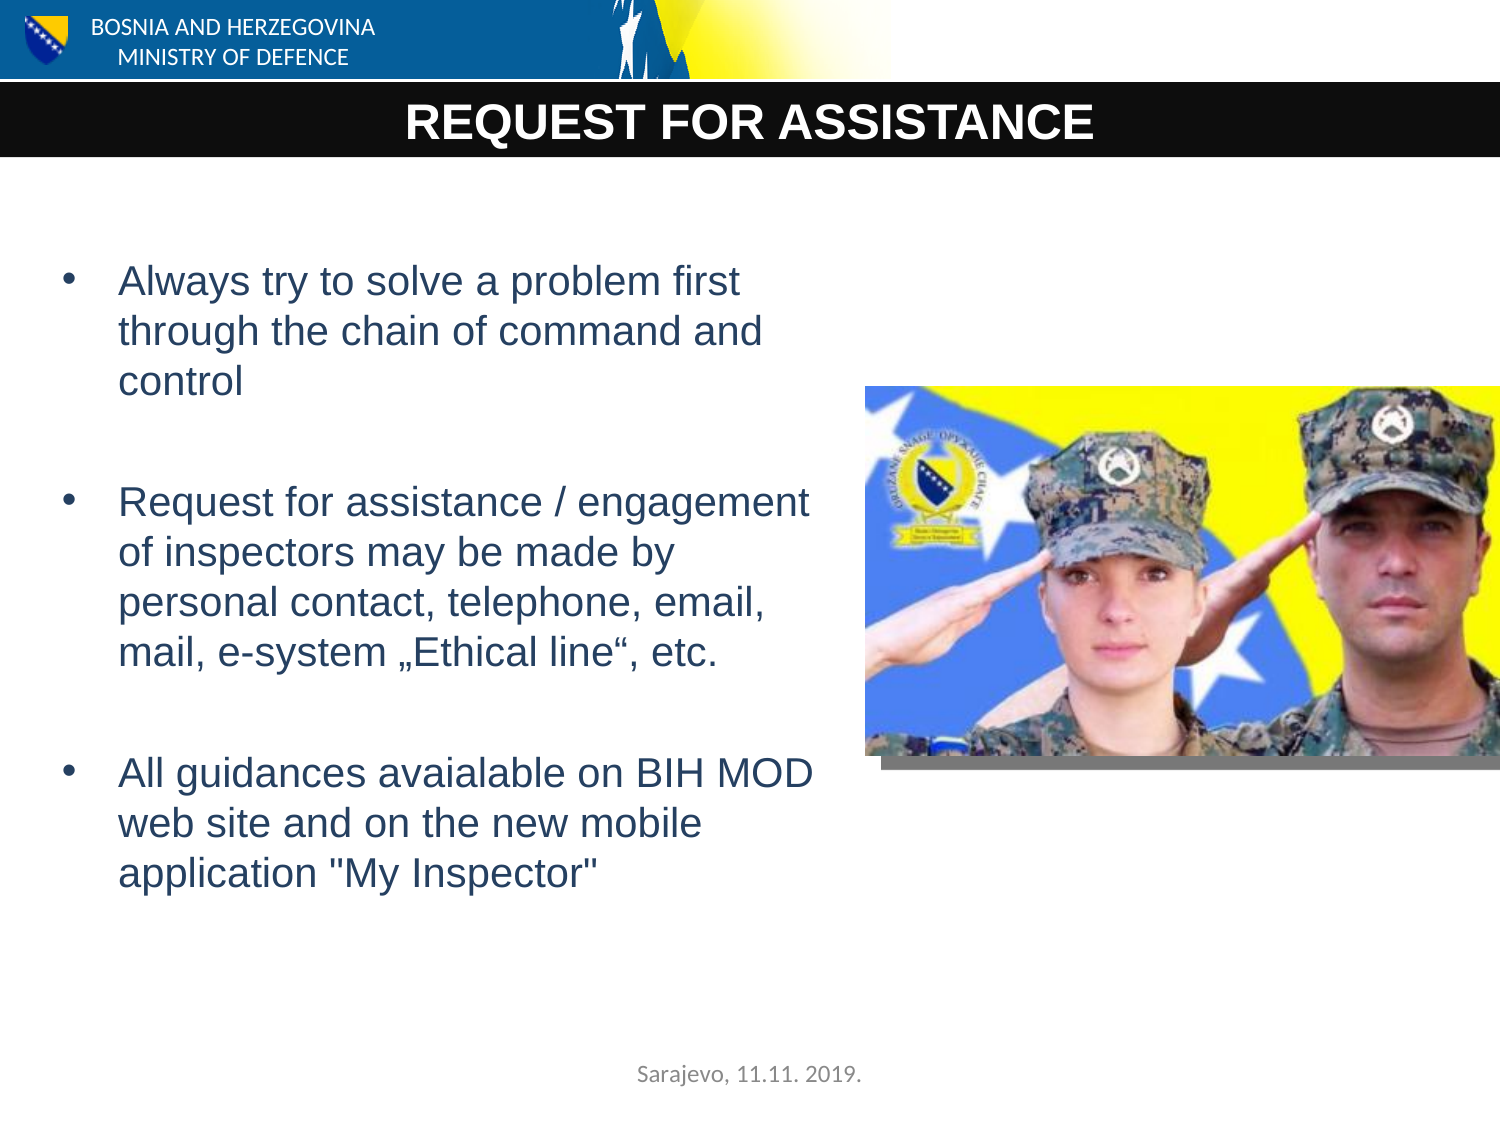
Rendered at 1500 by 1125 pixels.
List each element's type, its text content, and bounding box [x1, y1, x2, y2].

text_box Sarajevo, 11.11. 2019. [512, 1042, 988, 1103]
title REQUEST FOR ASSISTANCE [0, 82, 1500, 158]
picture [865, 386, 1500, 756]
list Always try to solve a problem first through the chain of command and control Request for assistance / engagement of inspectors may be made by personal contact, telephone, email, mail, e-system „Ethical line“, etc. All guidances avaialable on BIH MOD web site and on the new mobile application "My Inspector" [46, 246, 840, 997]
picture [0, 0, 1500, 79]
